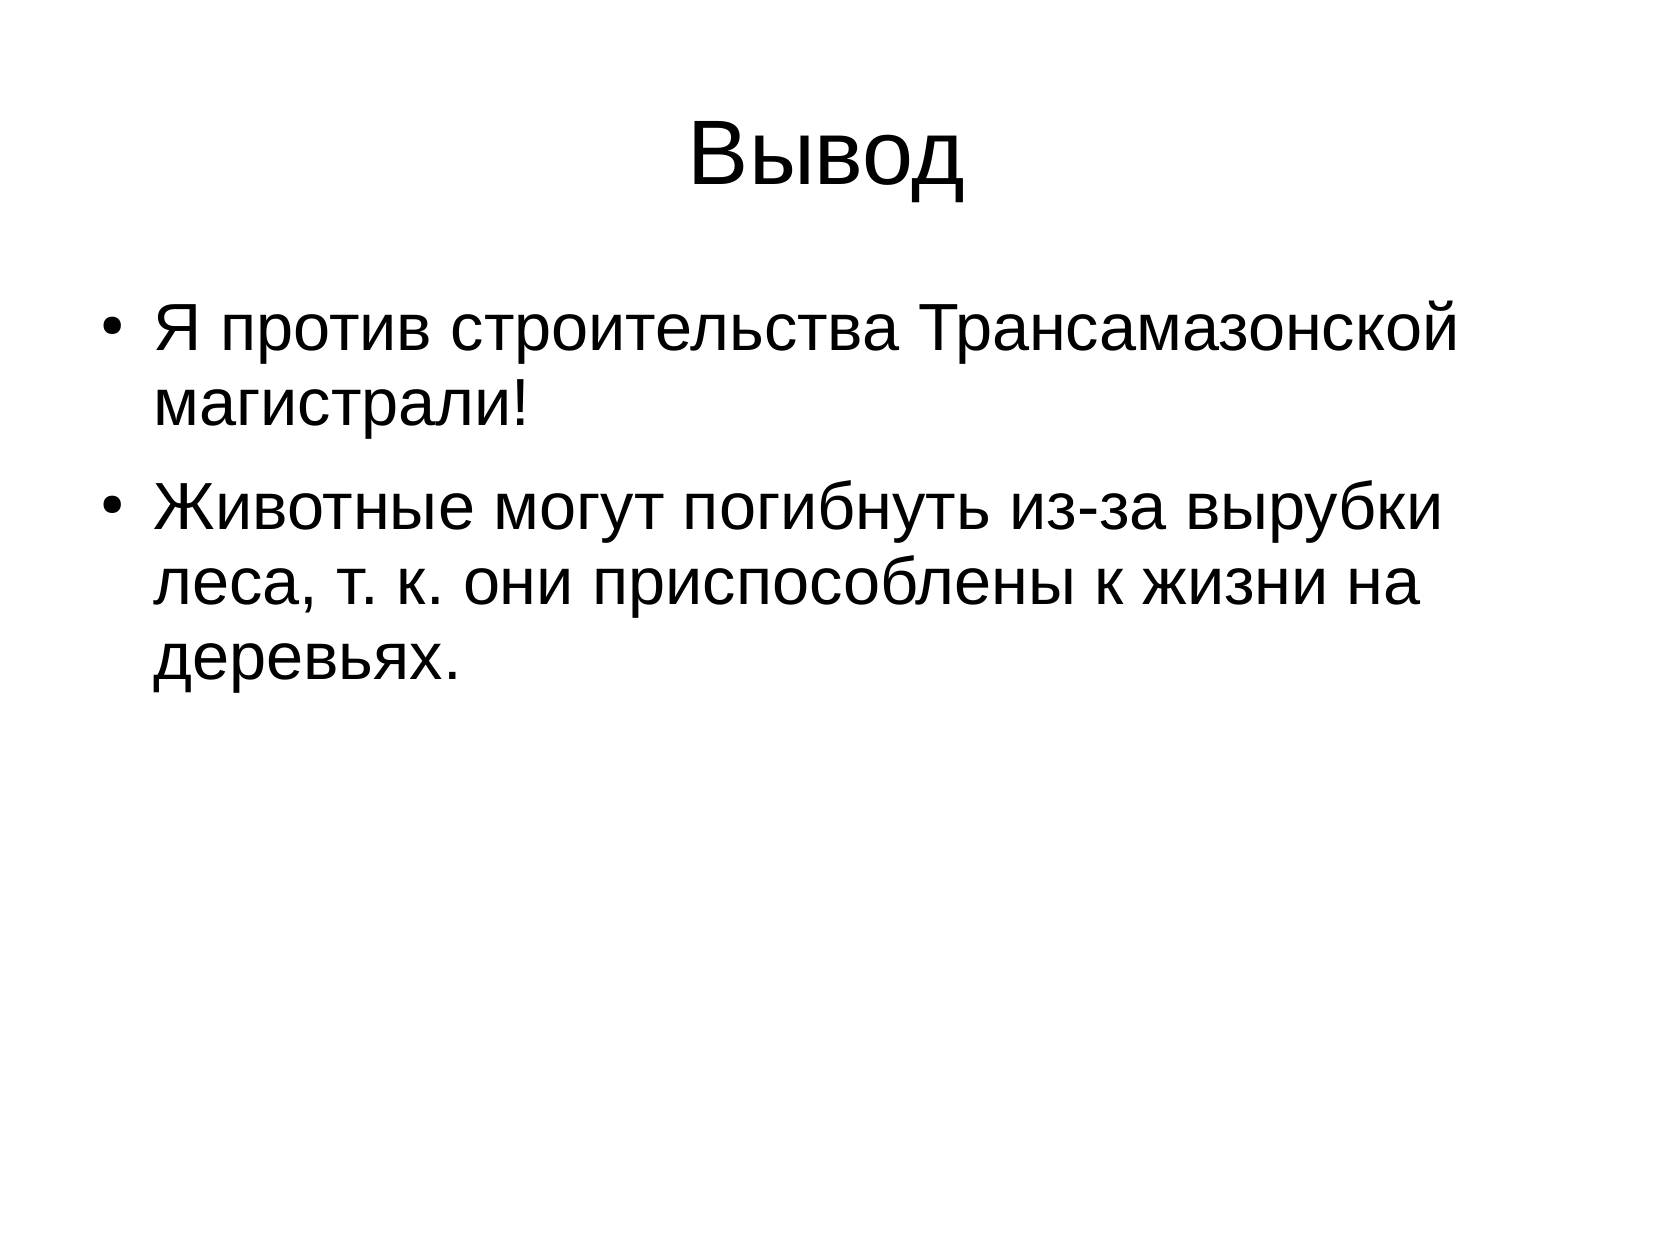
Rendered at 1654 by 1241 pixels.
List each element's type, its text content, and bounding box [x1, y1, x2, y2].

title Вывод [82, 49, 1571, 257]
list Я против строительства Трансамазонской магистрали! Животные могут погибнуть из-за вырубки леса, т. к. они приспособлены к жизни на деревьях. [82, 290, 1571, 1109]
